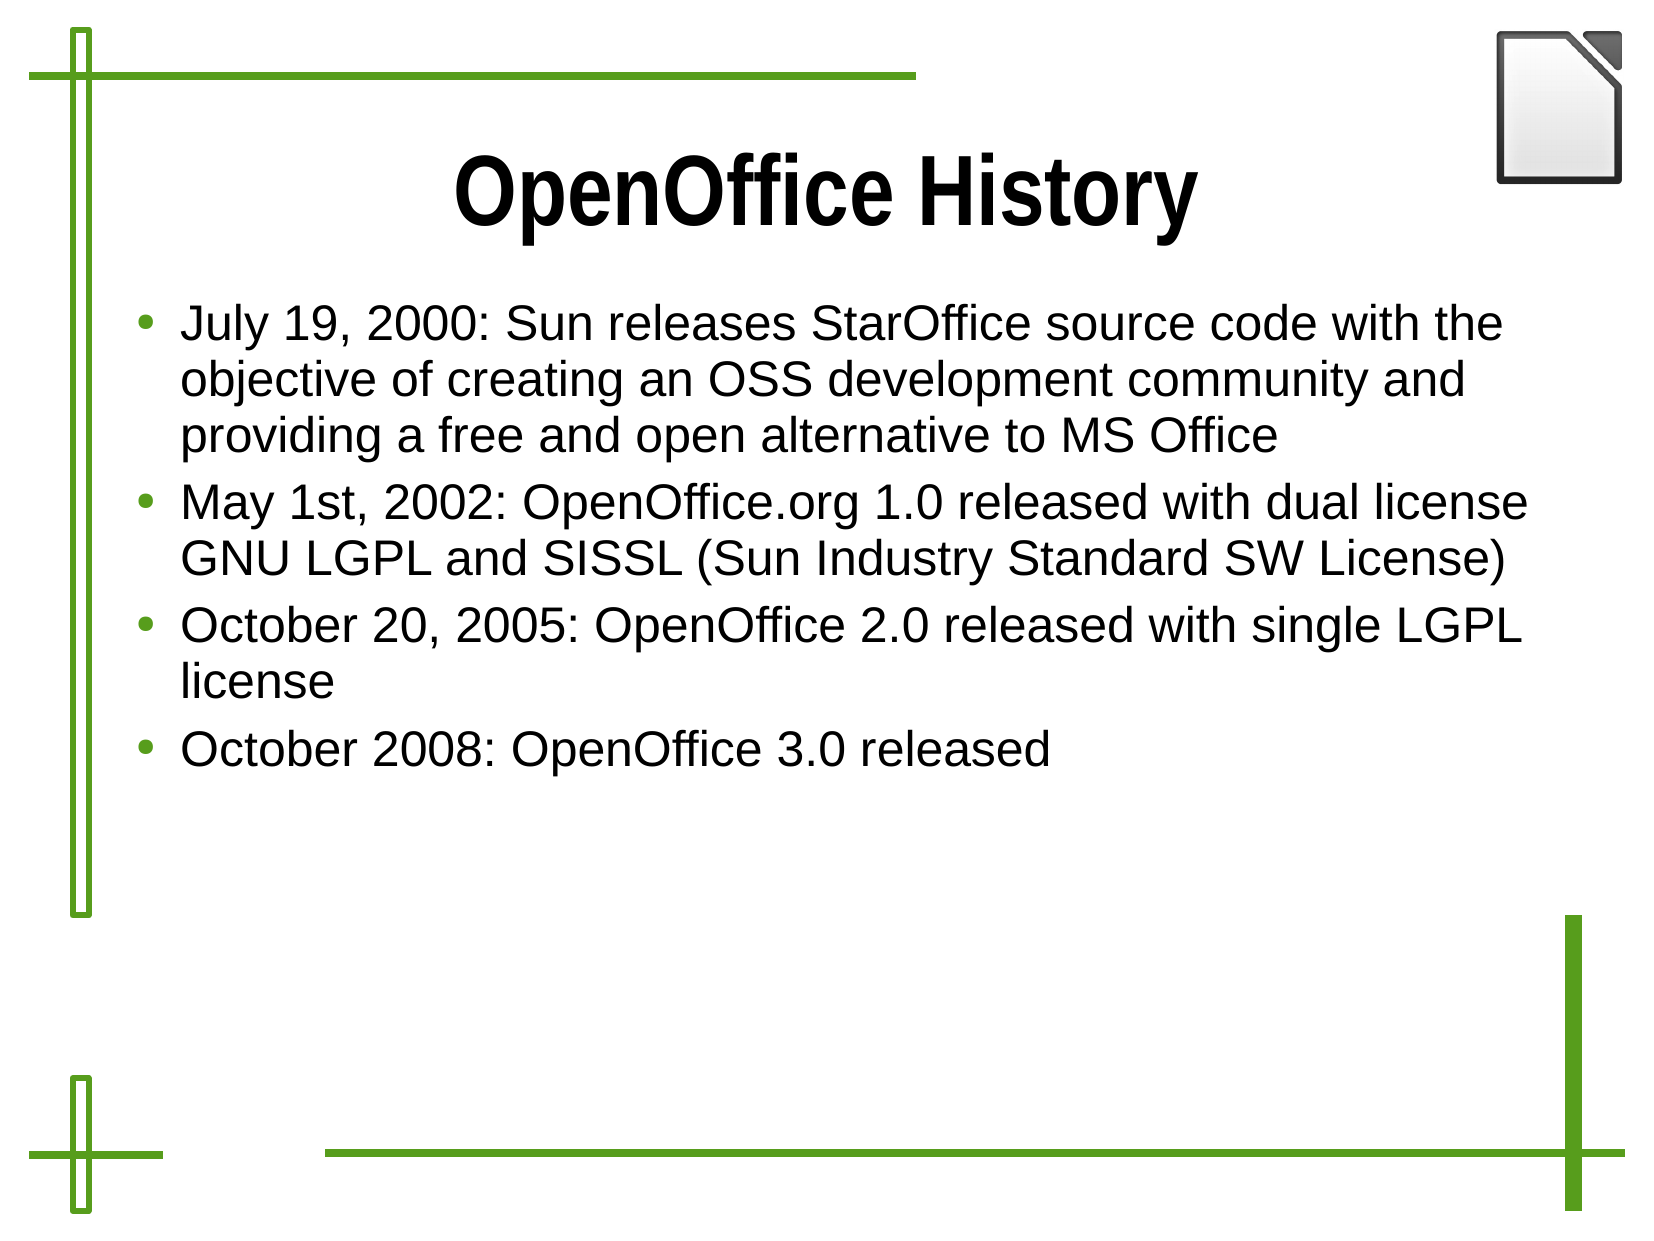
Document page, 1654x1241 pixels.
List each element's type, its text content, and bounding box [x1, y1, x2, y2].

title OpenOffice History [118, 118, 1536, 260]
list July 19, 2000: Sun releases StarOffice source code with the objective of creating an OSS development community and providing a free and open alternative to MS Office May 1st, 2002: OpenOffice.org 1.0 released with dual license GNU LGPL and SISSL (Sun Industry Standard SW License) October 20, 2005: OpenOffice 2.0 released with single LGPL license October 2008: OpenOffice 3.0 released [118, 295, 1536, 1123]
picture [1494, 29, 1624, 186]
